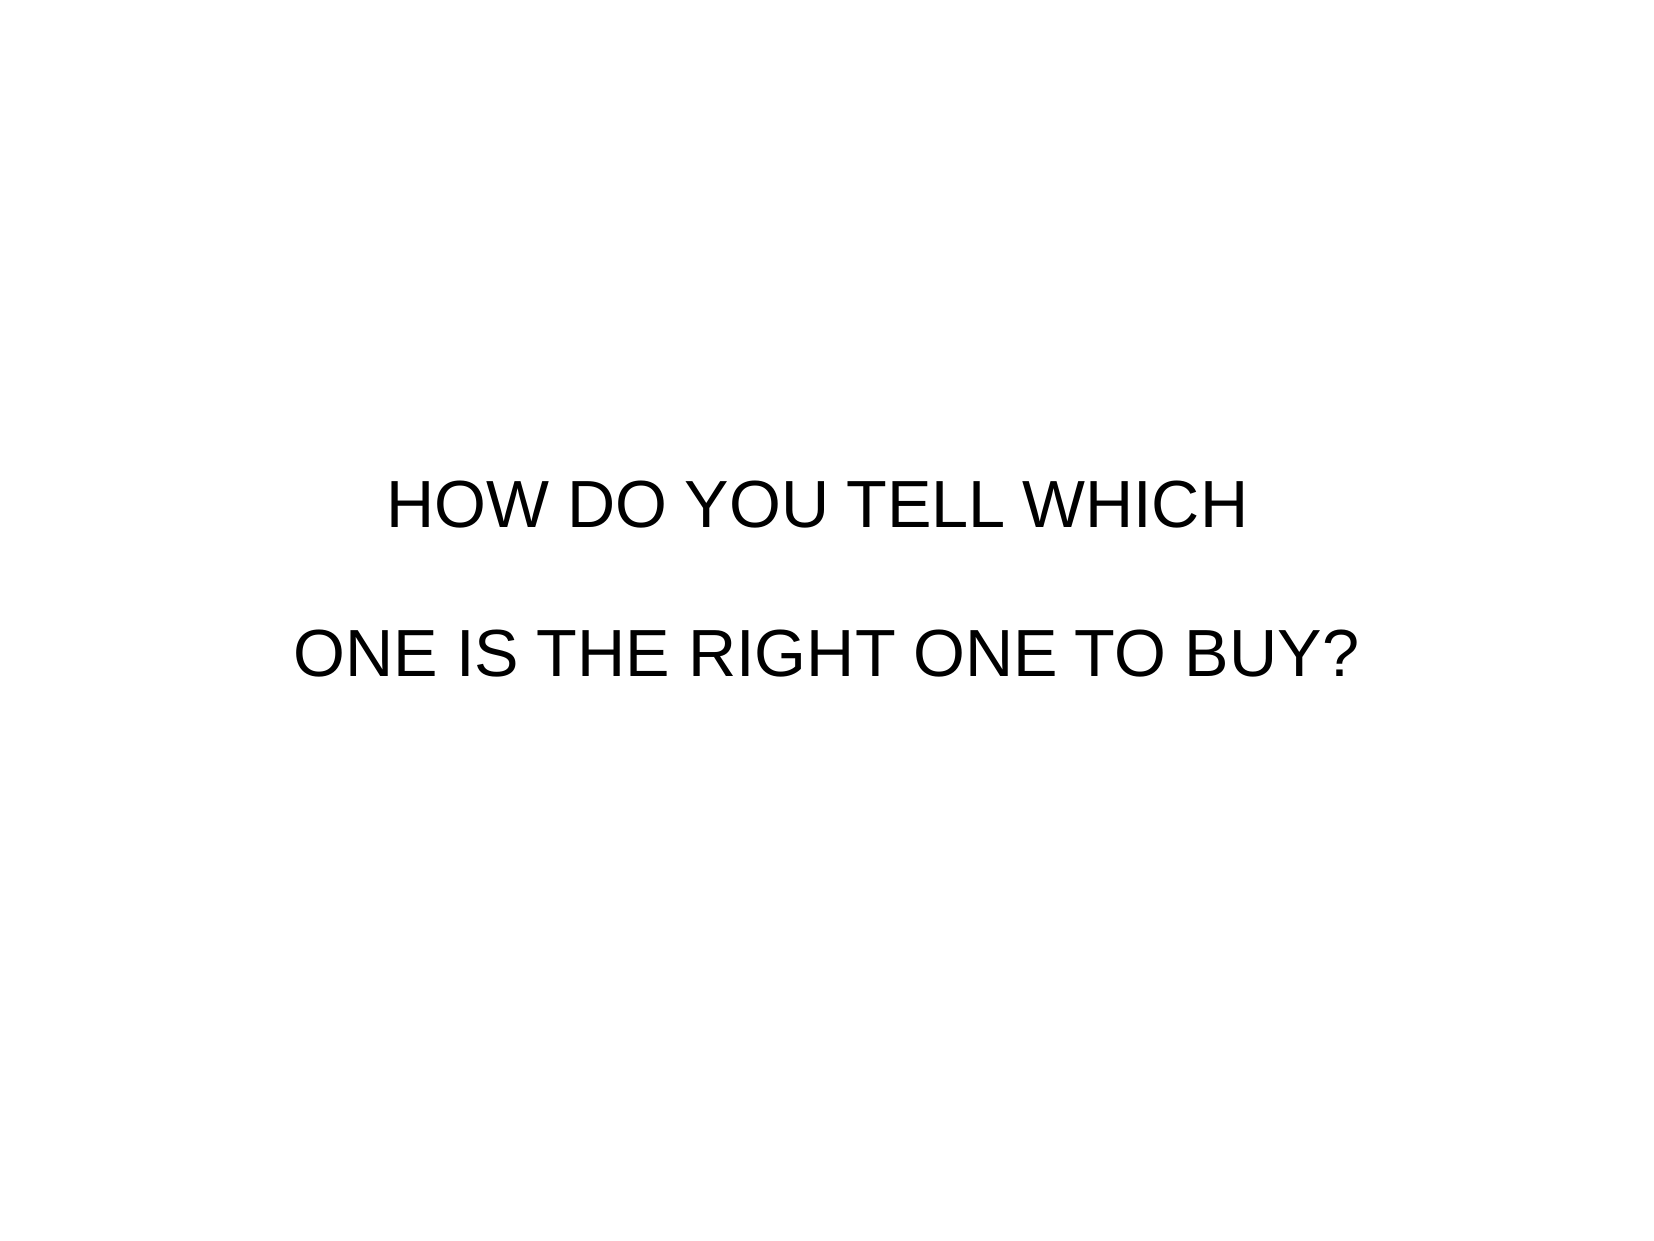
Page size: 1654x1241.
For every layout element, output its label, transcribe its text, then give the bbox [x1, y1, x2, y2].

subtitle HOW DO YOU TELL WHICH ONE IS THE RIGHT ONE TO BUY? [82, 49, 1571, 1109]
